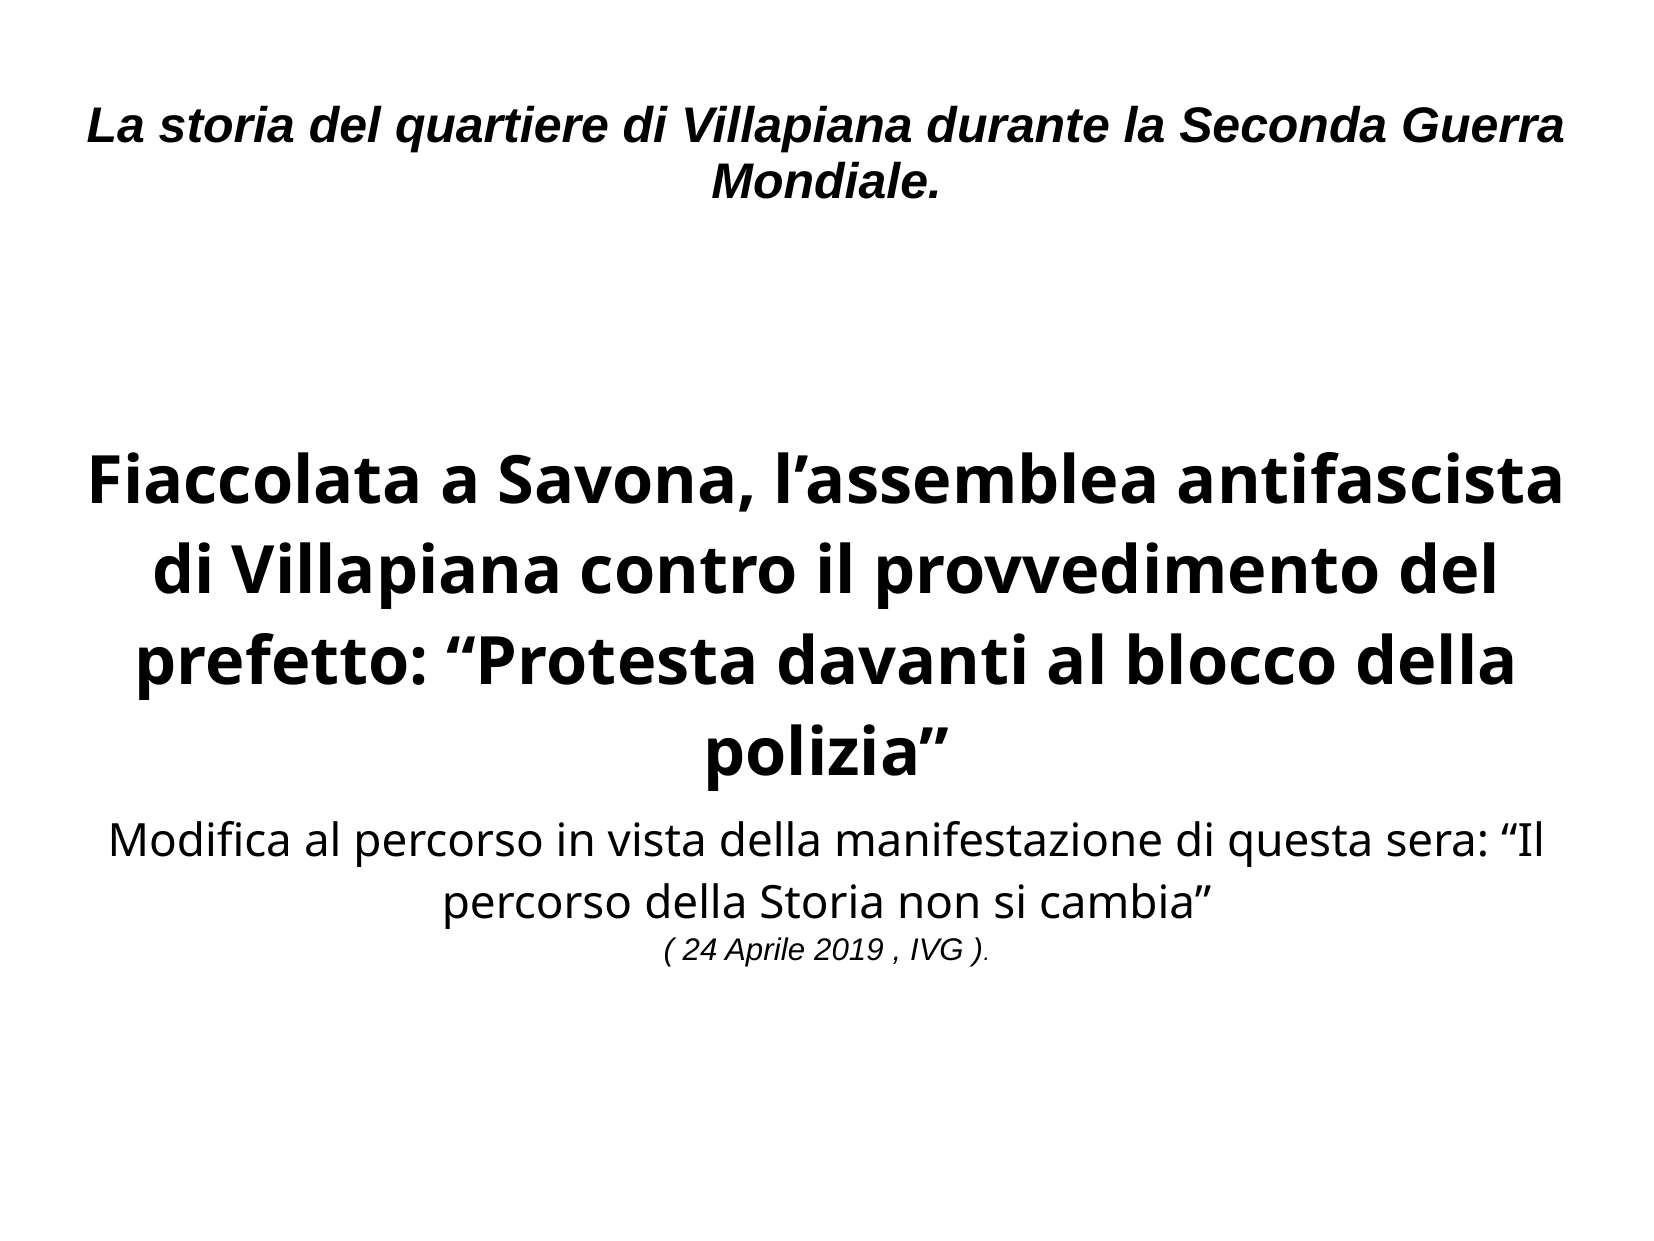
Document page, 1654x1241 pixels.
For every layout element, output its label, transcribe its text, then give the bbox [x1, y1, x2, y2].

title La storia del quartiere di Villapiana durante la Seconda Guerra Mondiale. [82, 49, 1571, 257]
subtitle Fiaccolata a Savona, l’assemblea antifascista di Villapiana contro il provvedimento del prefetto: “Protesta davanti al blocco della polizia” Modifica al percorso in vista della manifestazione di questa sera: “Il percorso della Storia non si cambia” ( 24 Aprile 2019 , IVG ). [82, 290, 1571, 1109]
